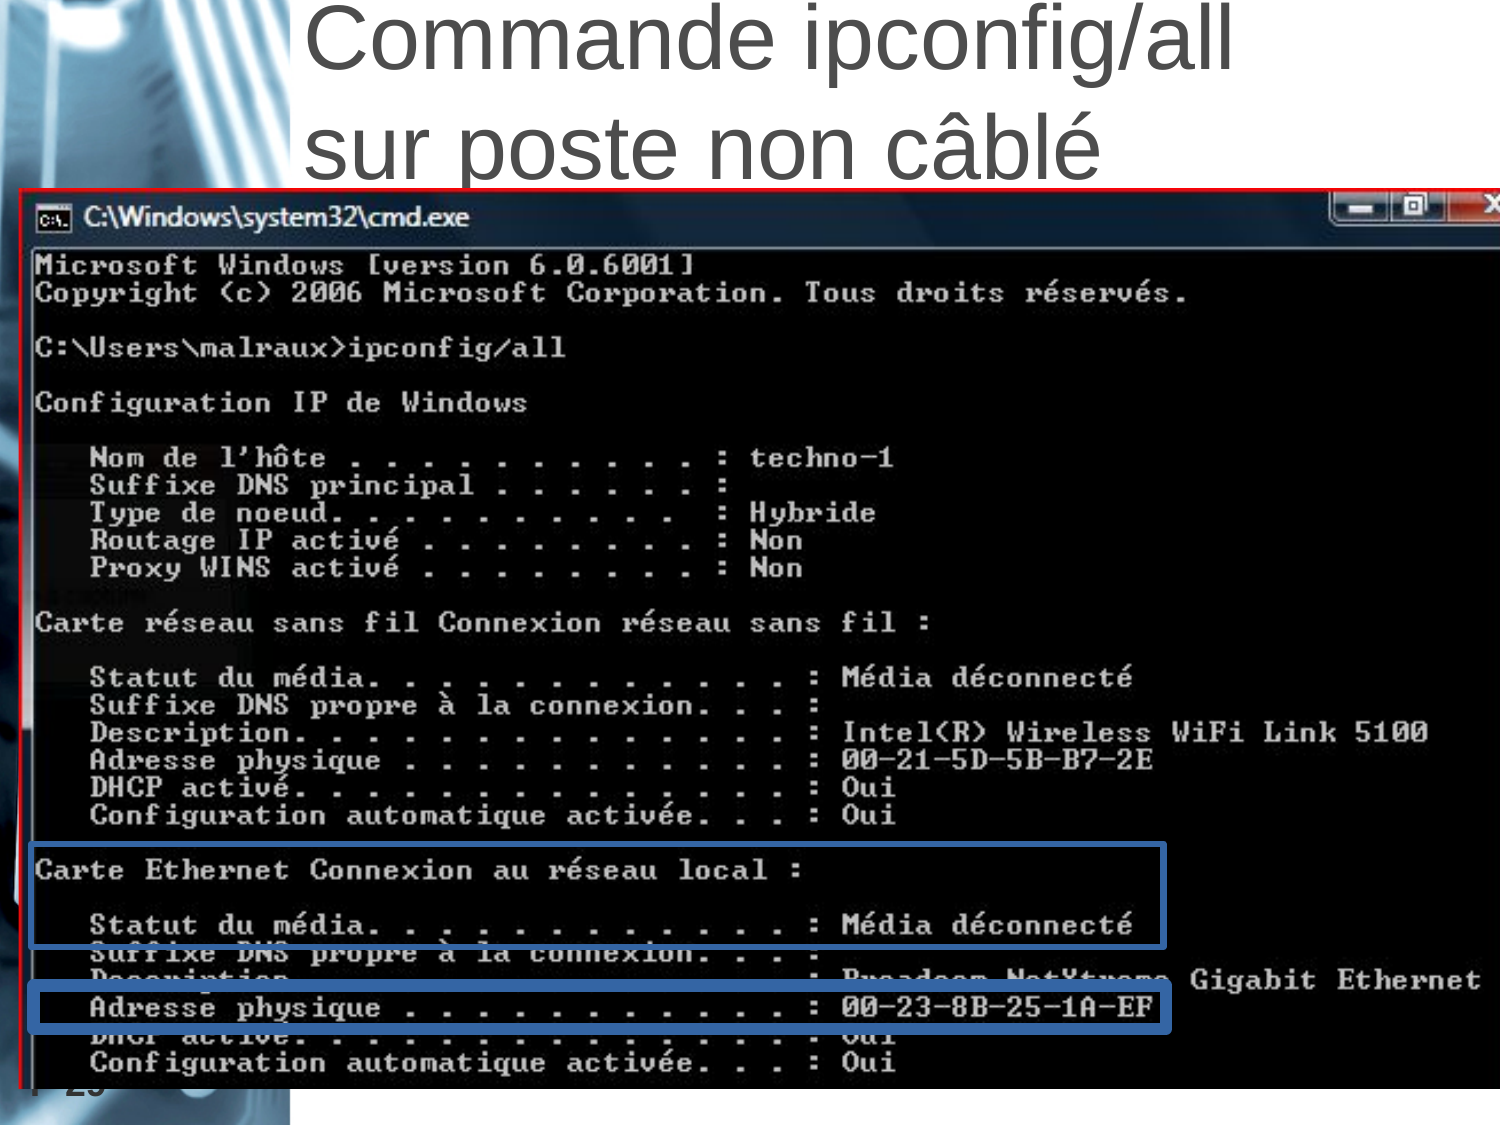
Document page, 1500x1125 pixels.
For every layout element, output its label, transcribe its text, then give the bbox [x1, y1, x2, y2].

picture [0, 0, 1500, 1125]
title Commande ipconfig/all sur poste non câblé [288, 28, 1427, 147]
